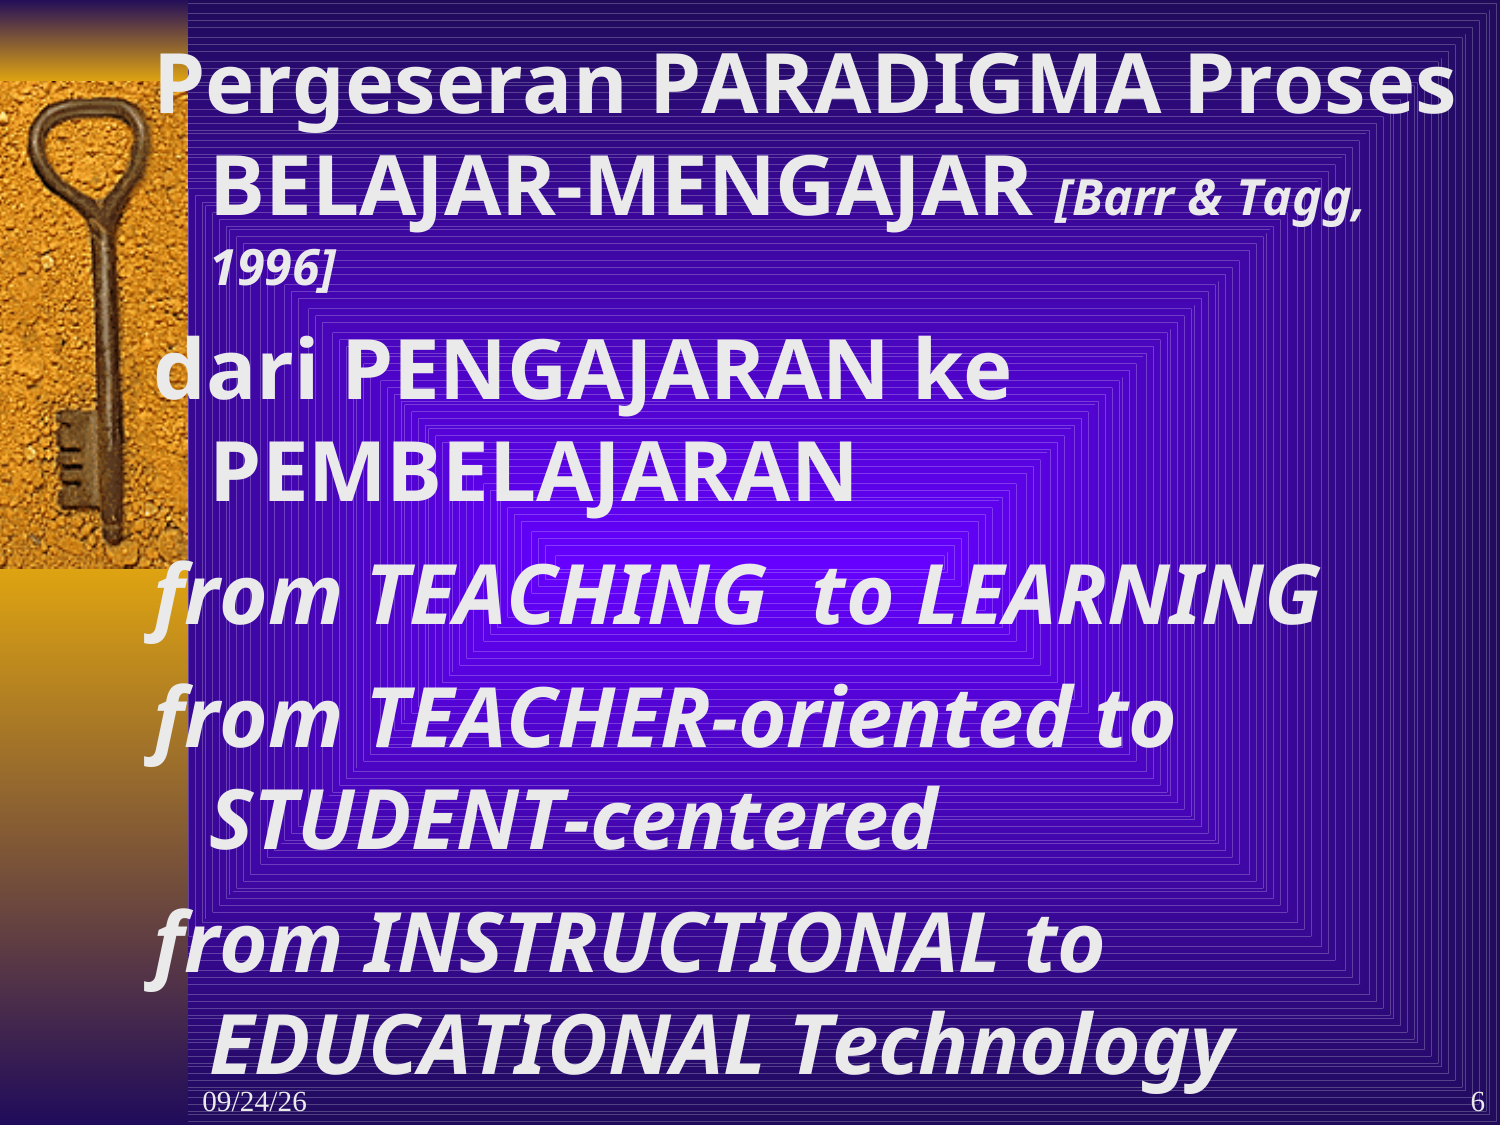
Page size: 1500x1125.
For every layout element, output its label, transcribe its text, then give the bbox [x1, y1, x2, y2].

picture [0, 81, 138, 569]
list Pergeseran PARADIGMA Proses BELAJAR-MENGAJAR [Barr & Tagg, 1996] dari PENGAJARAN ke PEMBELAJARAN from TEACHING to LEARNING from TEACHER-oriented to STUDENT-centered from INSTRUCTIONAL to EDUCATIONAL Technology [138, 24, 1477, 1093]
